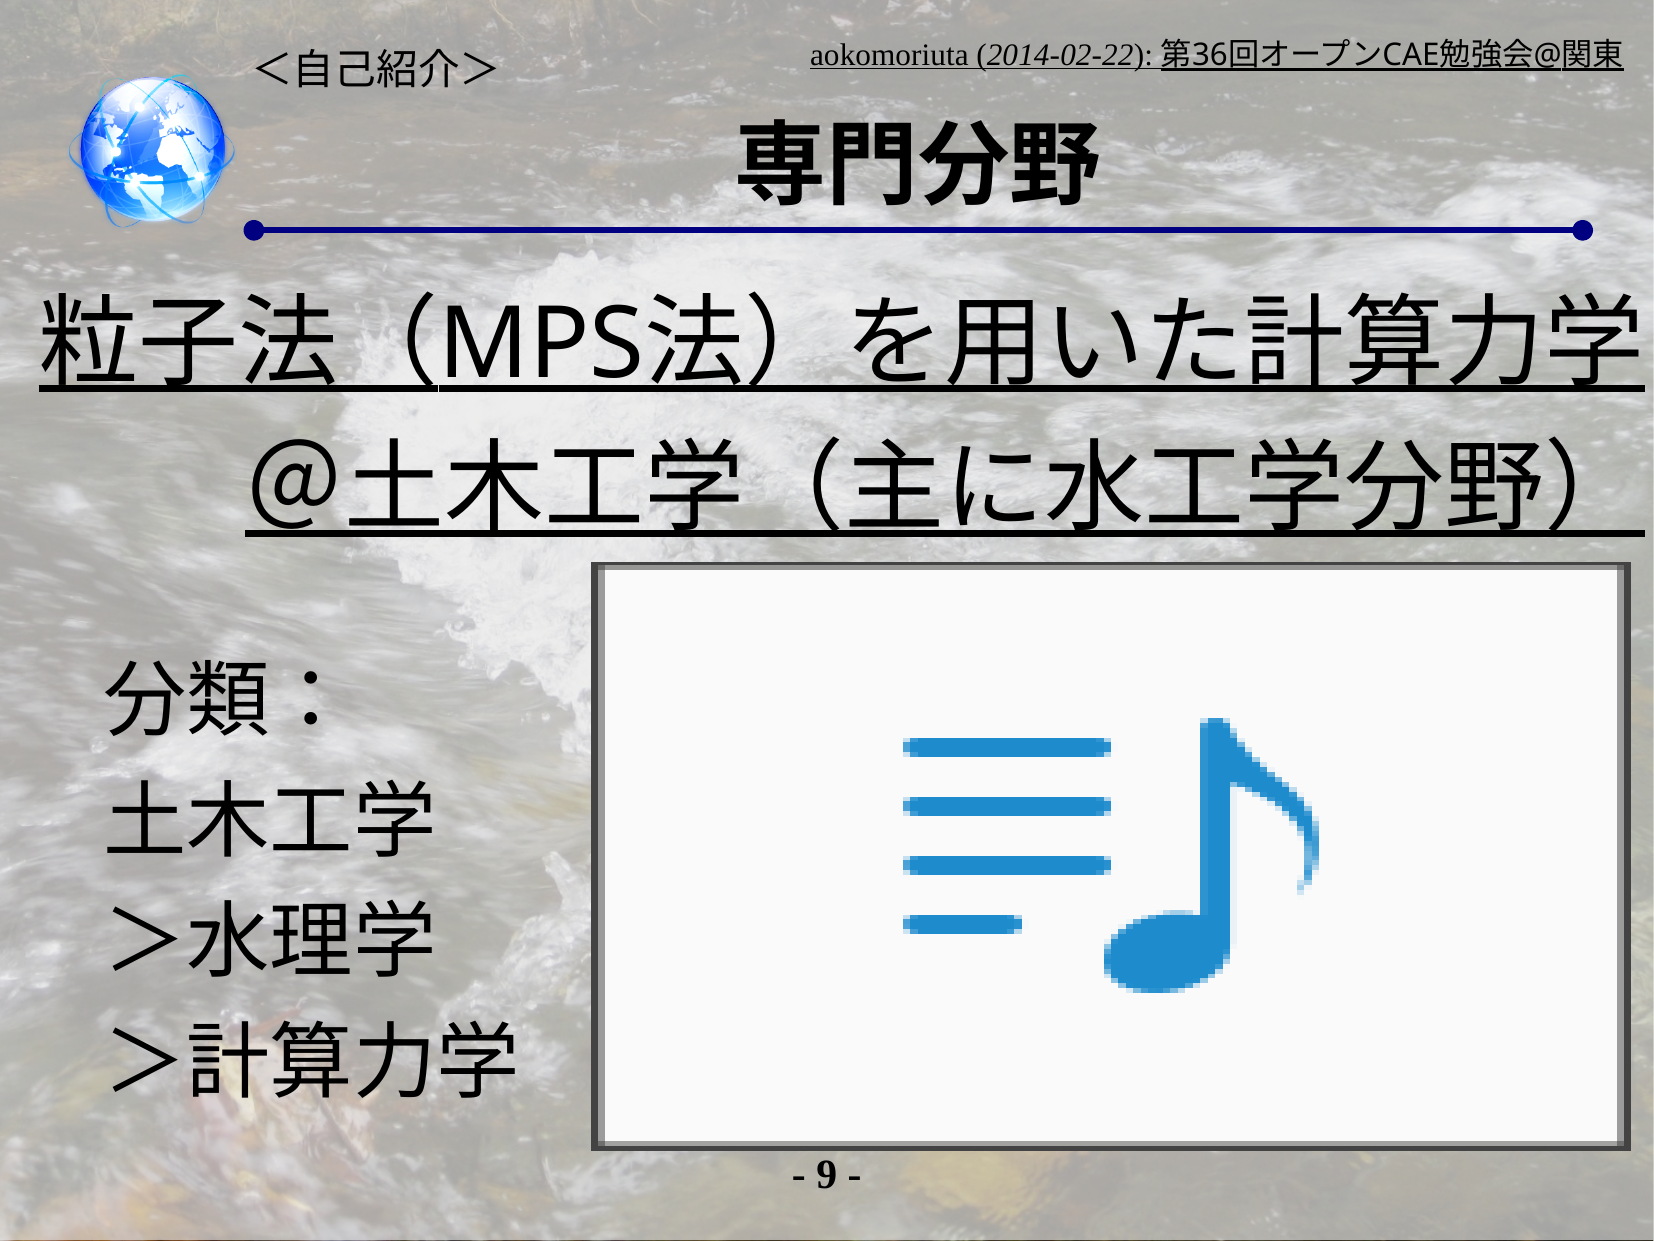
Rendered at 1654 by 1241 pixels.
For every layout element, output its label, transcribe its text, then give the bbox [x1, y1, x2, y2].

text_box 分類： 土木工学 ＞水理学 ＞計算力学 [88, 626, 590, 1141]
text_box 粒子法（MPS法）を用いた計算力学＠土木工学（主に水工学分野） [5, 253, 1654, 569]
text_box [590, 561, 1633, 1152]
picture [65, 64, 237, 236]
title 専門分野 [265, 88, 1571, 227]
text_box ＜自己紹介＞ [236, 28, 1004, 119]
